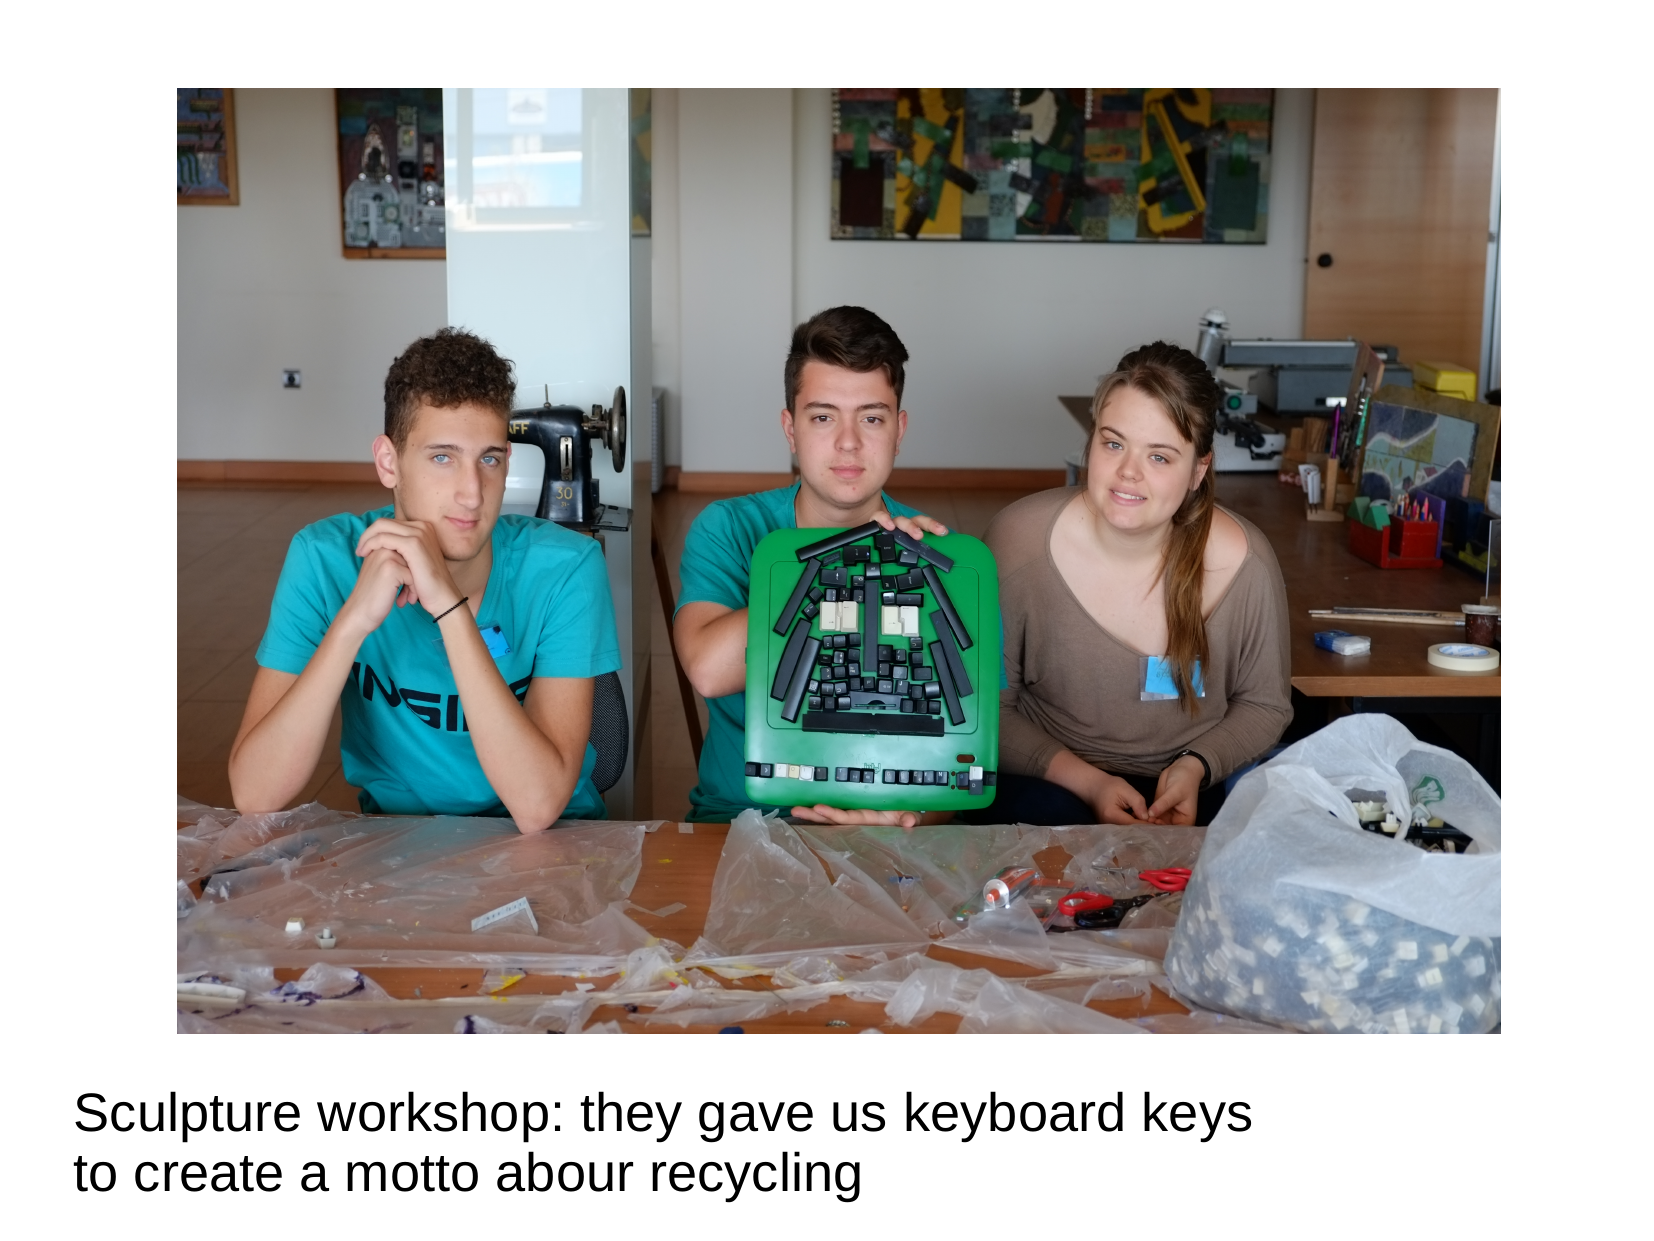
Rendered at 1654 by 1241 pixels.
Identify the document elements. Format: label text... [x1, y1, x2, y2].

picture [177, 88, 1501, 1034]
text_box Sculpture workshop: they gave us keyboard keys to create a motto abour recycling [59, 1074, 1654, 1211]
